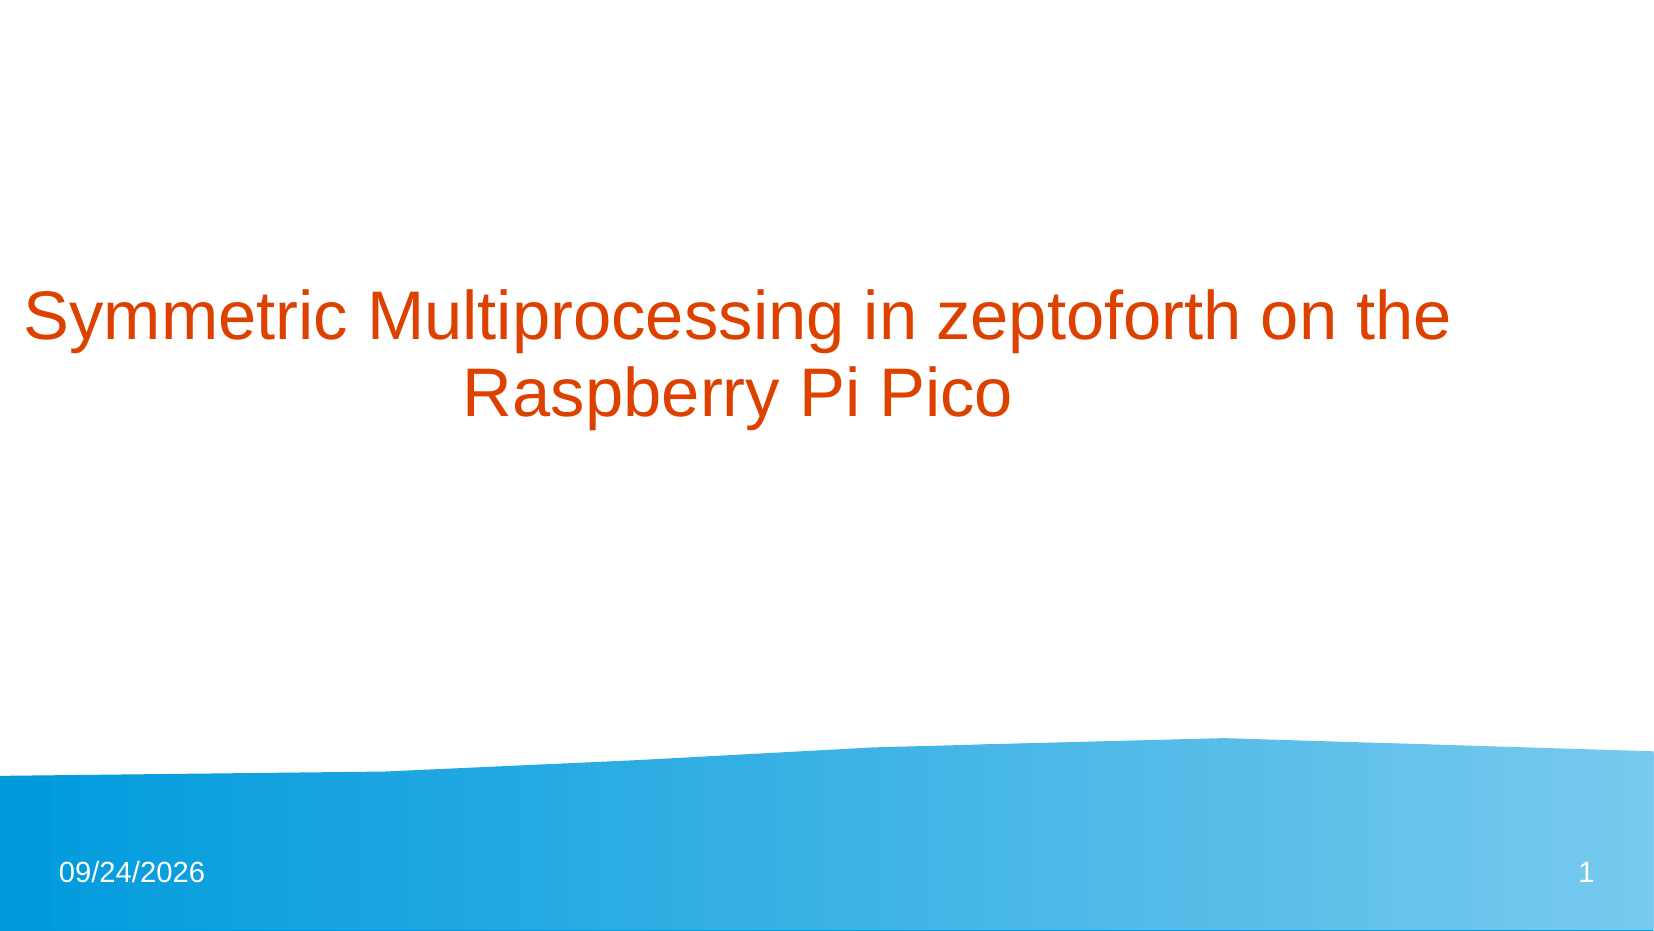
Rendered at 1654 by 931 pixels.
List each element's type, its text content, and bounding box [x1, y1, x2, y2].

title Symmetric Multiprocessing in zeptoforth on the Raspberry Pi Pico [0, 265, 1477, 443]
